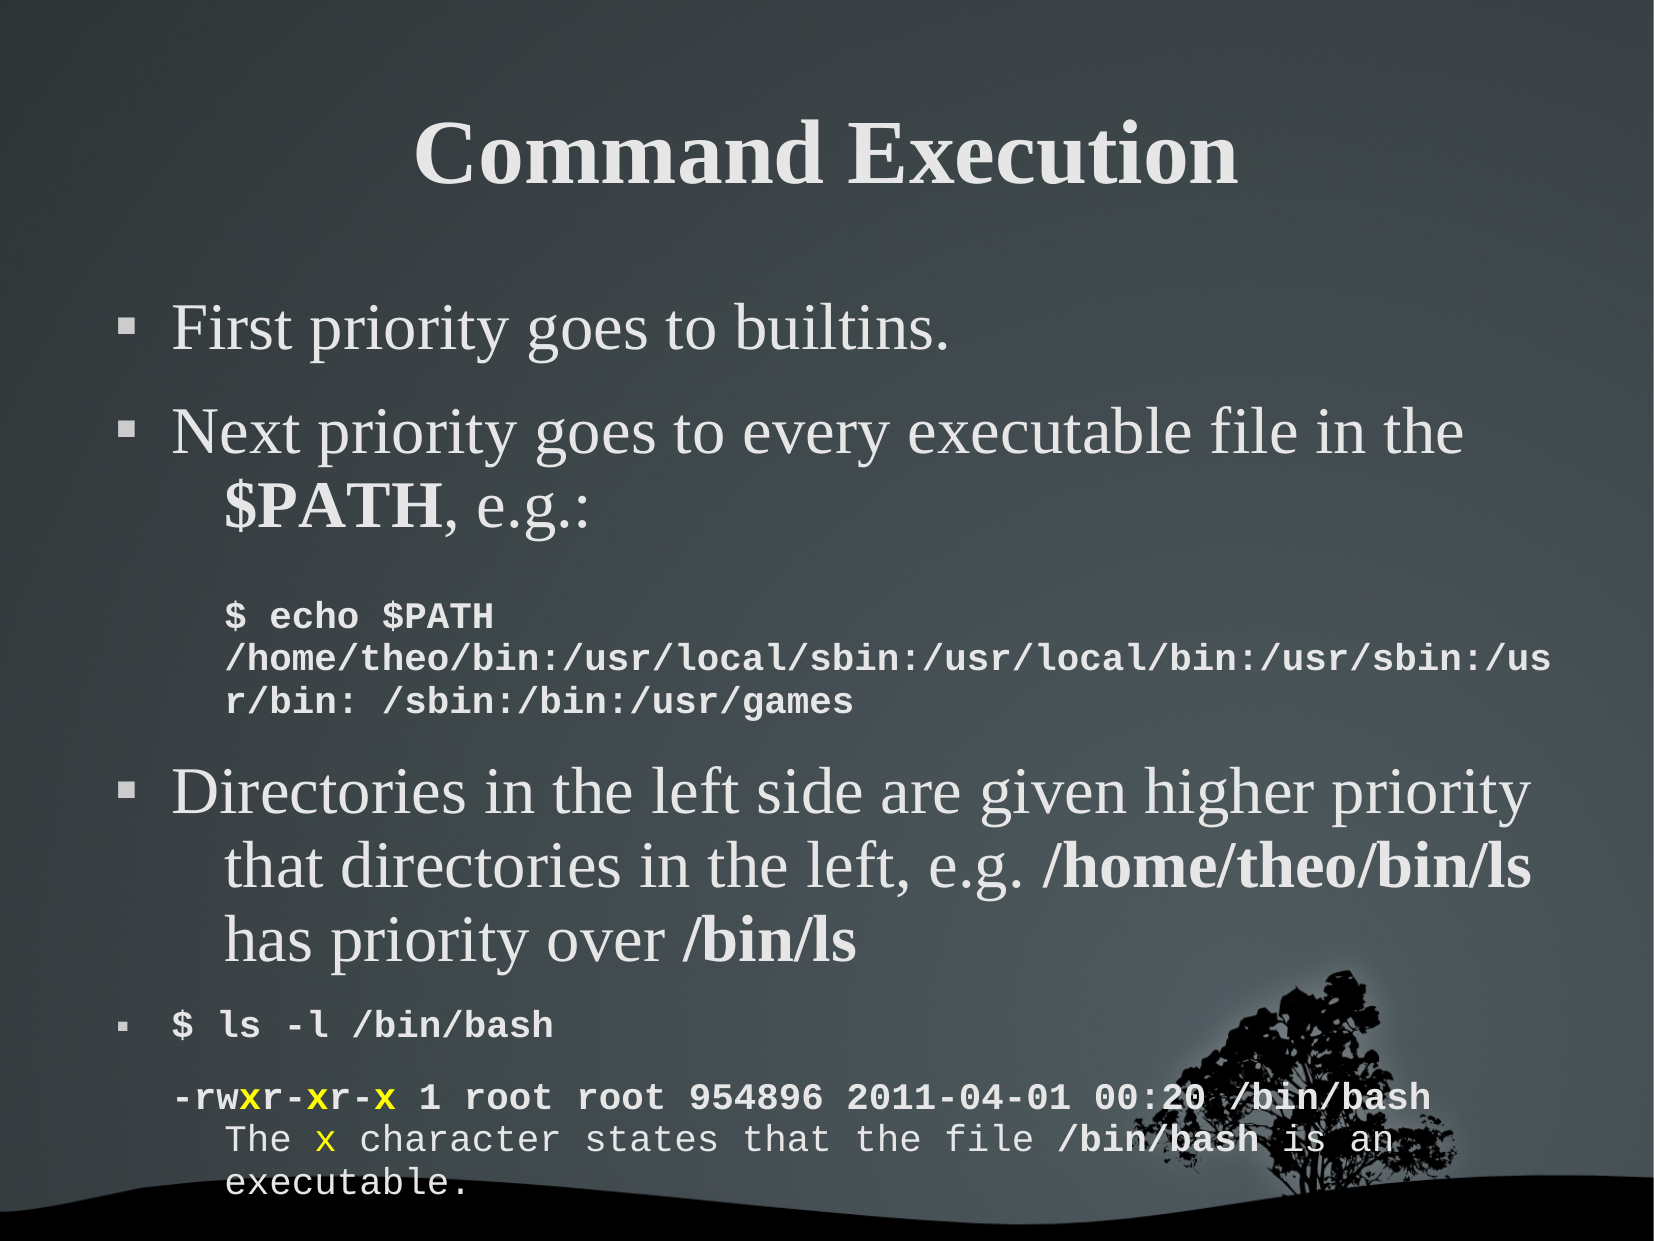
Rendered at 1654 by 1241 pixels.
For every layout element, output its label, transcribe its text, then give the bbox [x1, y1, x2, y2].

picture [0, 0, 1654, 1241]
list First priority goes to builtins. Next priority goes to every executable file in the $PATH, e.g.: $ echo $PATH /home/theo/bin:/usr/local/sbin:/usr/local/bin:/usr/sbin:/usr/bin: /sbin:/bin:/usr/games Directories in the left side are given higher priority that directories in the left, e.g. /home/theo/bin/ls has priority over /bin/ls $ ls -l /bin/bash -rwxr-xr-x 1 root root 954896 2011-04-01 00:20 /bin/bash The x character states that the file /bin/bash is an executable. [82, 290, 1571, 1241]
title Command Execution [82, 49, 1571, 257]
